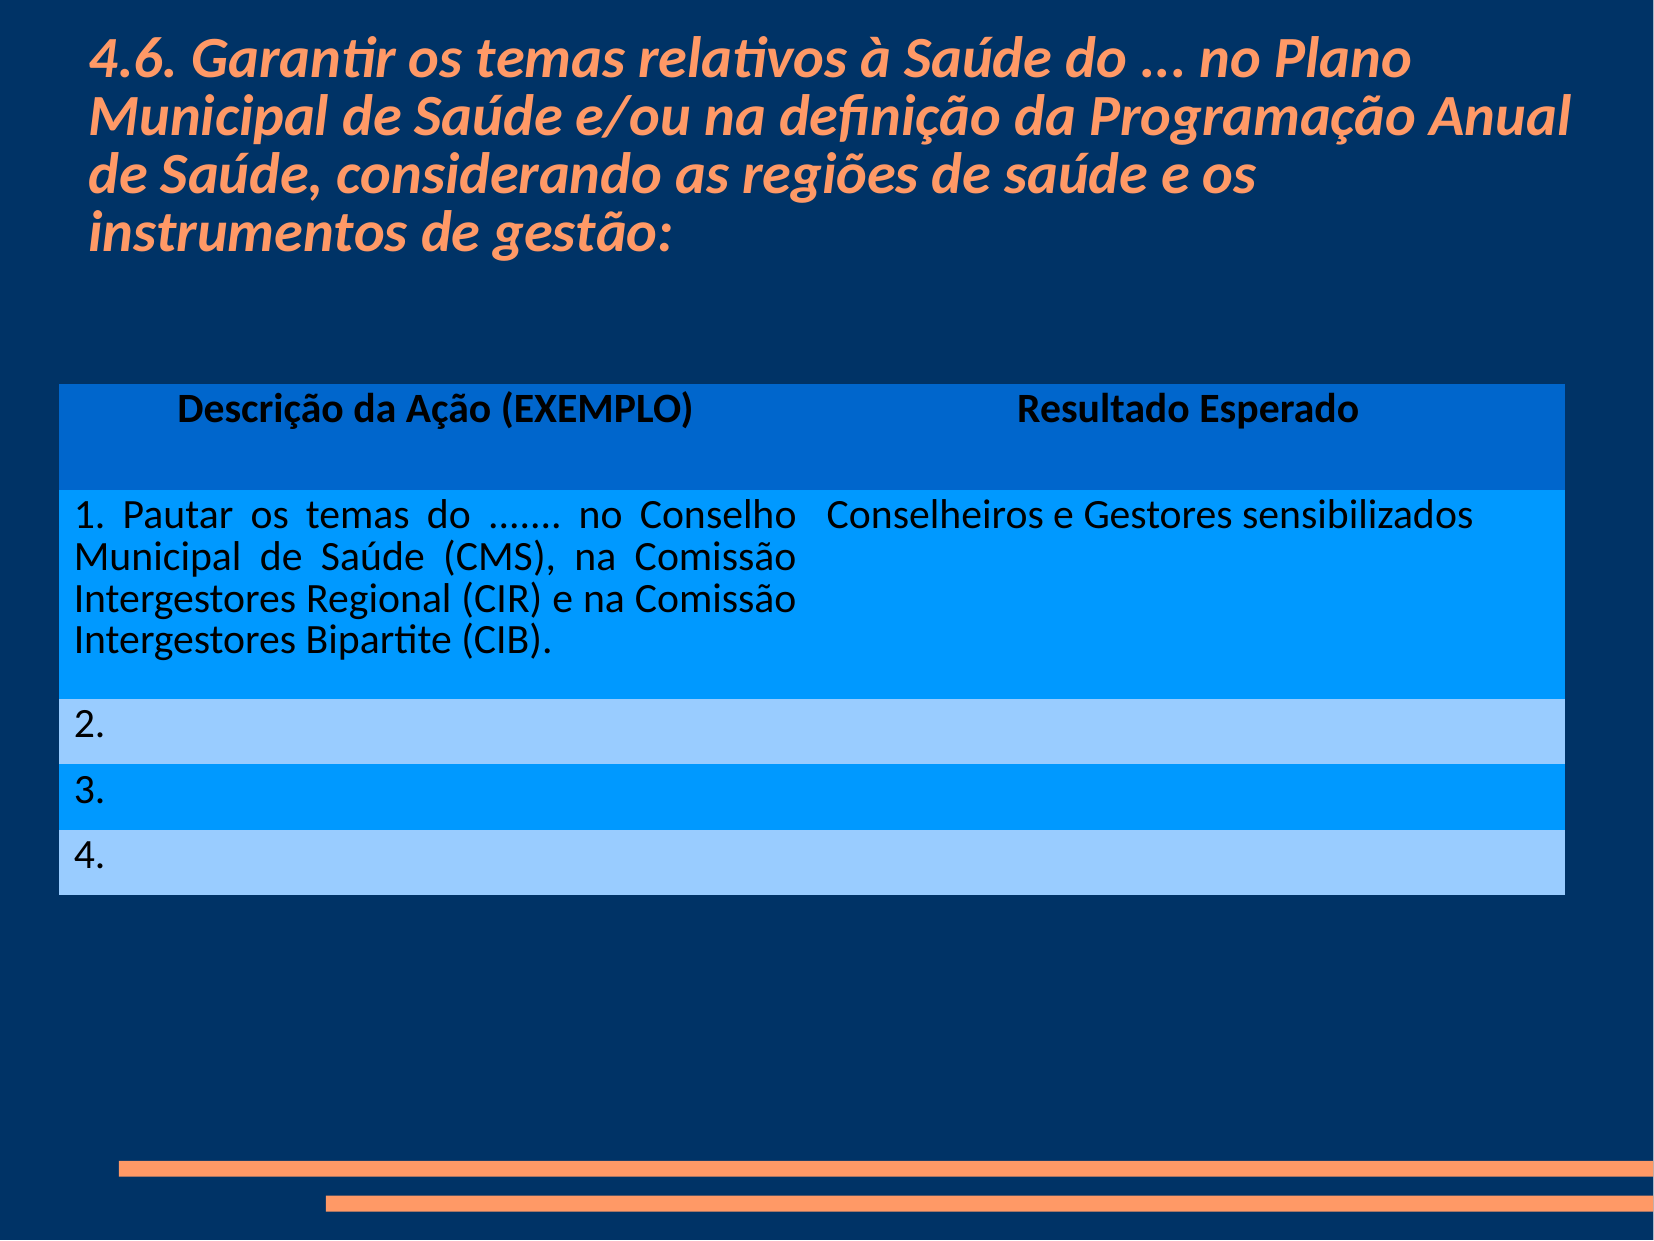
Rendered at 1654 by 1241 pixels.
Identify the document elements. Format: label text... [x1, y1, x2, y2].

table_cell [812, 830, 1565, 895]
title 4.6. Garantir os temas relativos à Saúde do ... no Plano Municipal de Saúde e/ou na definição da Programação Anual de Saúde, considerando as regiões de saúde e os instrumentos de gestão: [88, 7, 1595, 293]
table_cell 1. Pautar os temas do ....... no Conselho Municipal de Saúde (CMS), na Comissão Intergestores Regional (CIR) e na Comissão Intergestores Bipartite (CIB). [59, 490, 812, 699]
table_cell 2. [59, 699, 812, 764]
table_cell [812, 764, 1565, 830]
table_cell [812, 699, 1565, 764]
table_cell 4. [59, 830, 812, 895]
table_cell Conselheiros e Gestores sensibilizados [812, 490, 1565, 699]
table_header Descrição da Ação (EXEMPLO) [59, 384, 812, 490]
table_cell 3. [59, 764, 812, 830]
table_header Resultado Esperado [812, 384, 1565, 490]
